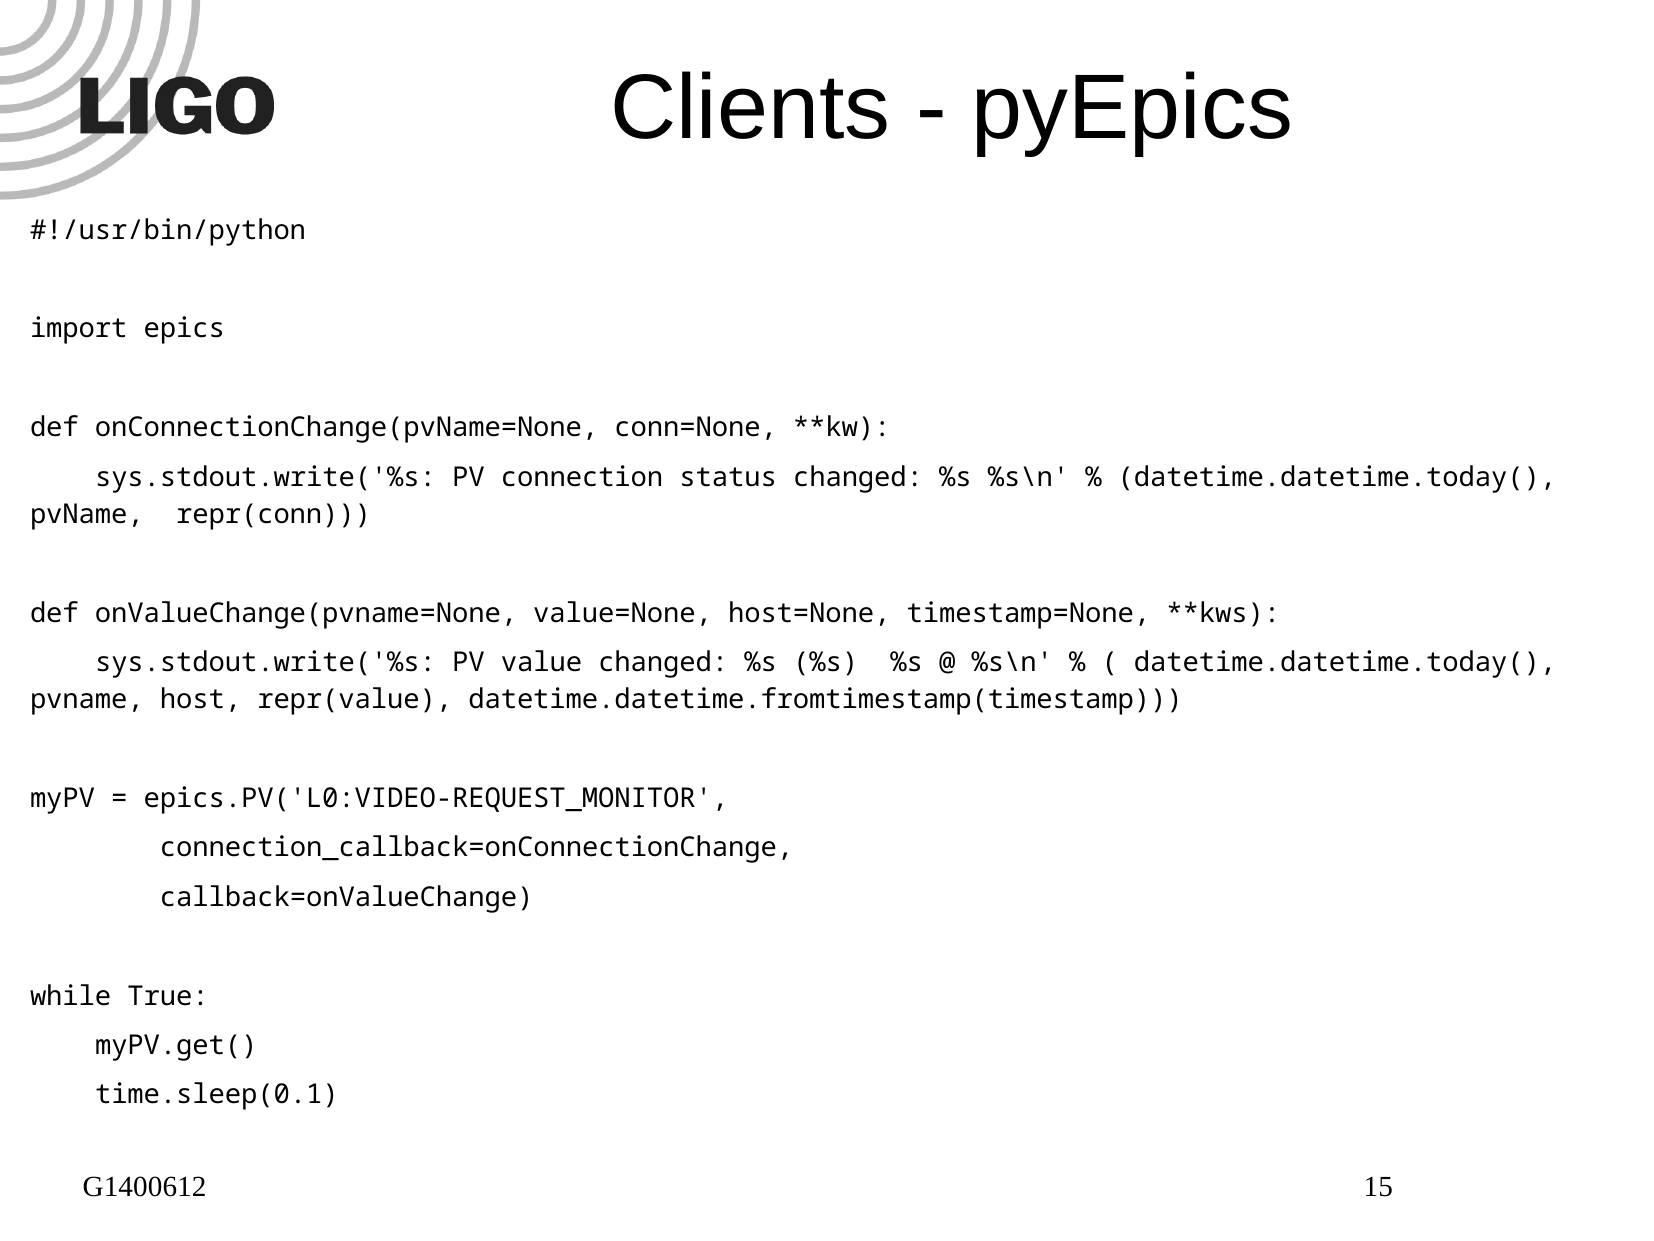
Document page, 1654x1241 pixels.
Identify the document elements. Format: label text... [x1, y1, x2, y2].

picture [0, 0, 274, 200]
list #!/usr/bin/python import epics def onConnectionChange(pvName=None, conn=None, **kw): sys.stdout.write('%s: PV connection status changed: %s %s\n' % (datetime.datetime.today(), pvName, repr(conn))) def onValueChange(pvname=None, value=None, host=None, timestamp=None, **kws): sys.stdout.write('%s: PV value changed: %s (%s) %s @ %s\n' % ( datetime.datetime.today(), pvname, host, repr(value), datetime.datetime.fromtimestamp(timestamp))) myPV = epics.PV('L0:VIDEO-REQUEST_MONITOR', connection_callback=onConnectionChange, callback=onValueChange) while True: myPV.get() time.sleep(0.1) [30, 210, 1606, 1126]
title Clients - pyEpics [315, 2, 1591, 210]
